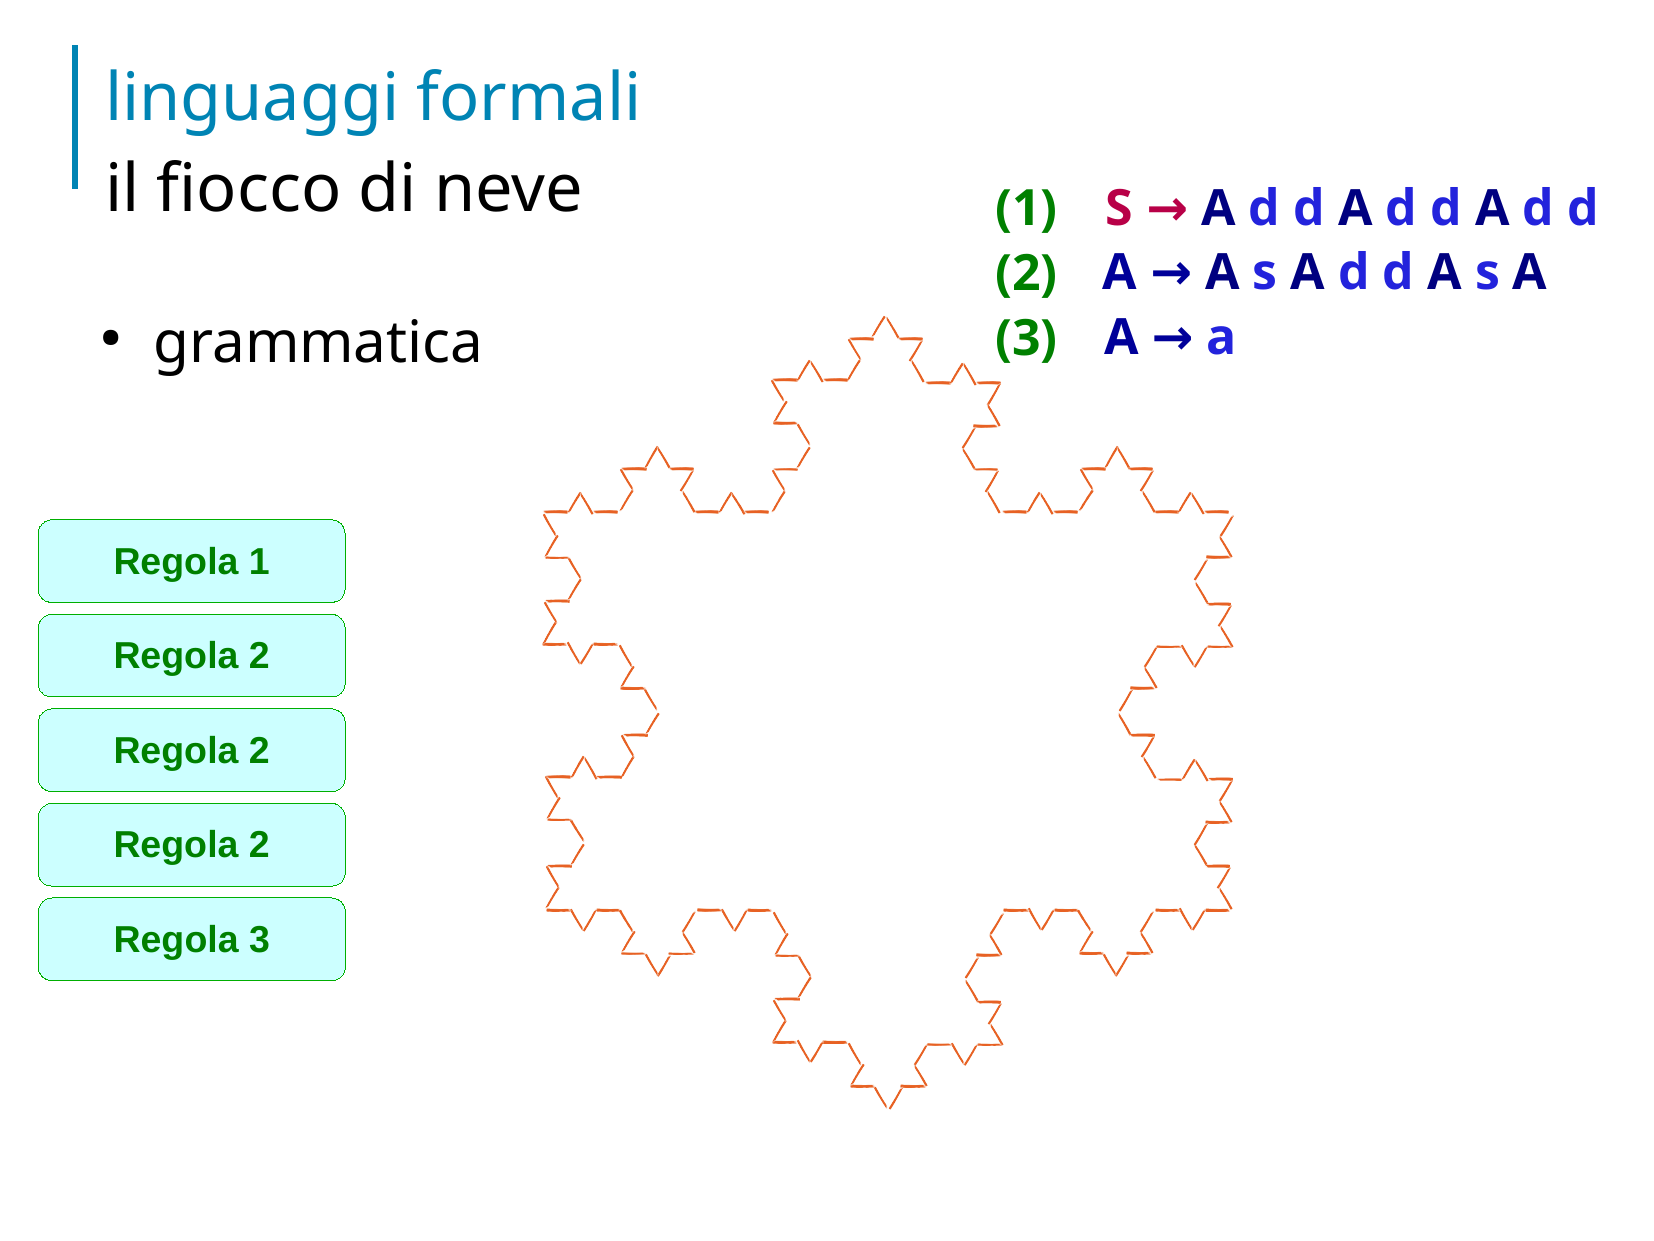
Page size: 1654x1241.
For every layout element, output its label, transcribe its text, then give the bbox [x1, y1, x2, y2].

text_box Regola 3 [38, 897, 346, 981]
text_box A → A s A d d A s A [1099, 230, 1577, 311]
picture [541, 445, 1235, 1110]
text_box (3) [980, 294, 1099, 375]
list grammatica [82, 300, 1571, 1126]
text_box Regola 1 [38, 519, 346, 603]
text_box (1) [980, 164, 1099, 229]
text_box A → a [1089, 295, 1259, 376]
text_box S → A d d A d d A d d [1099, 164, 1643, 245]
text_box Regola 2 [38, 614, 346, 697]
picture [770, 315, 1229, 515]
title linguaggi formali il fiocco di neve [105, 49, 1571, 200]
text_box Regola 2 [38, 803, 346, 887]
text_box Regola 2 [38, 708, 346, 792]
text_box (2) [980, 229, 1099, 294]
